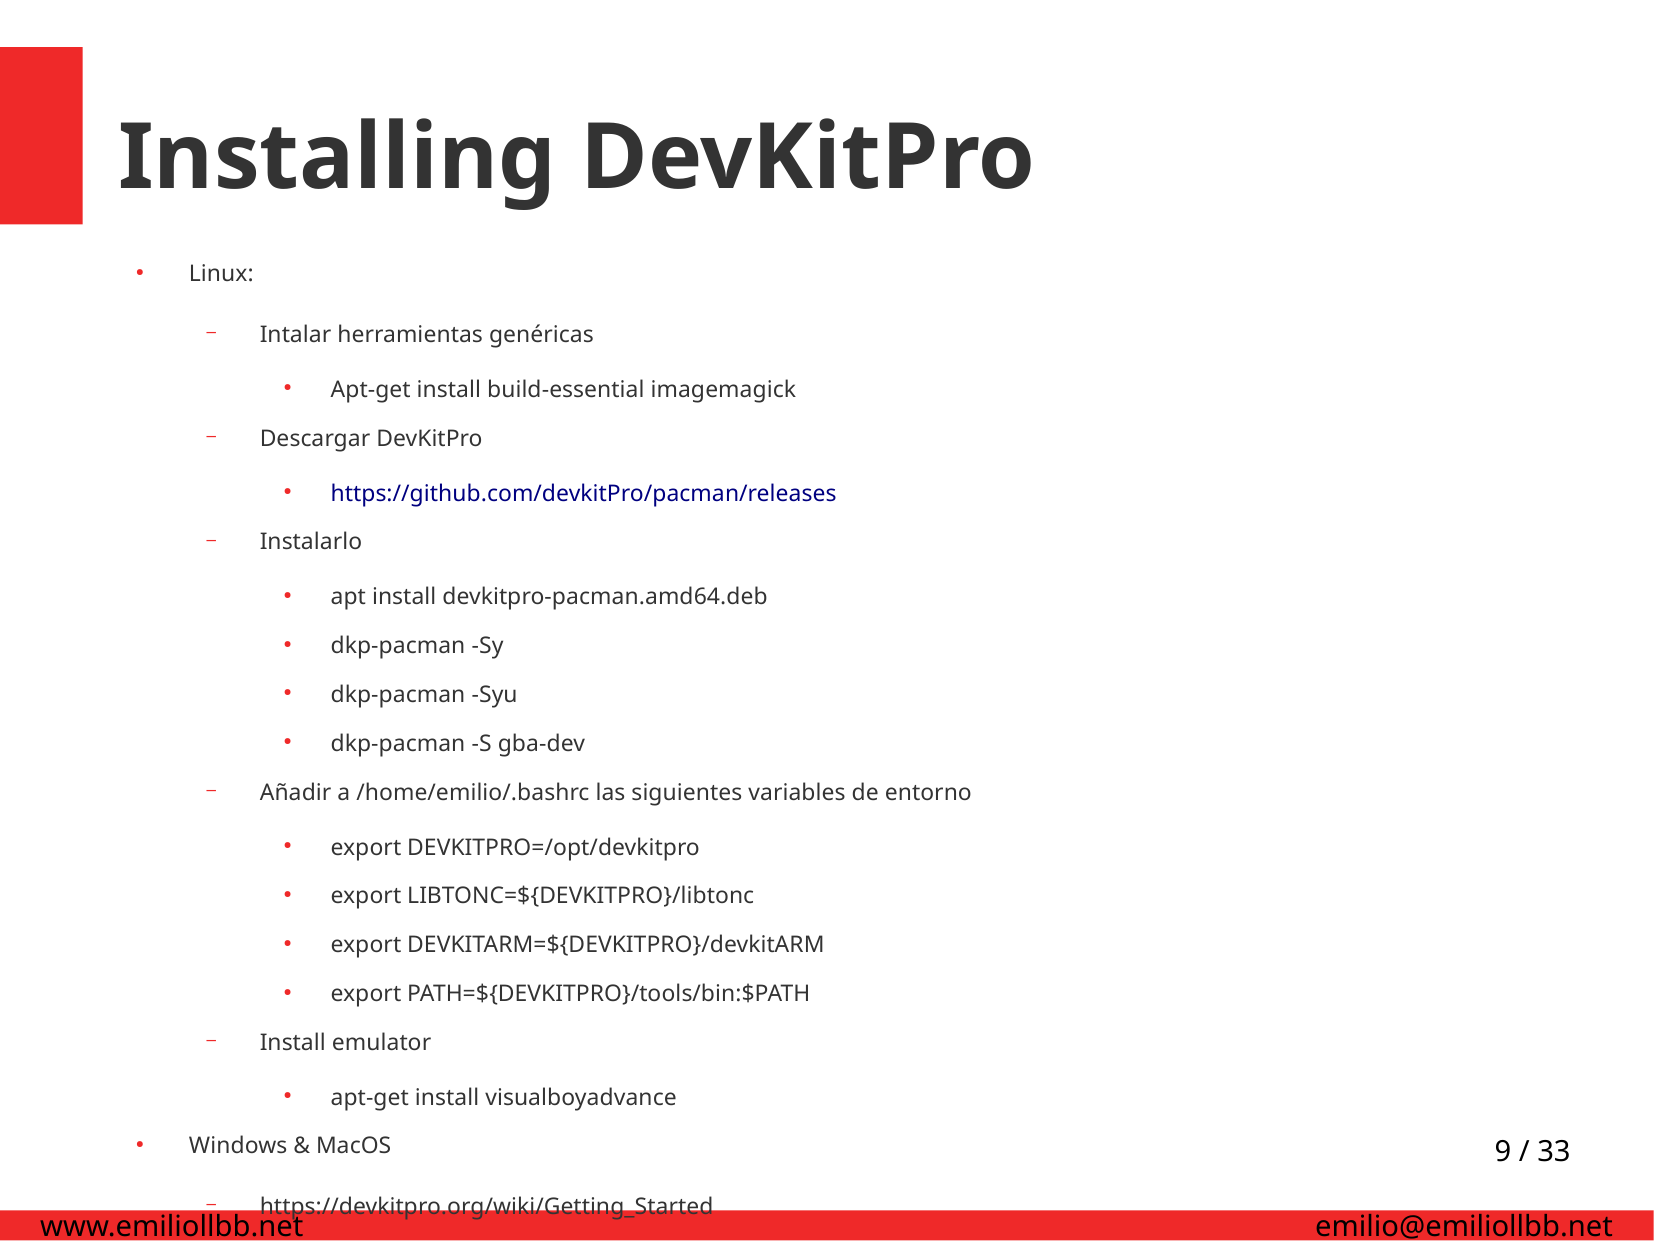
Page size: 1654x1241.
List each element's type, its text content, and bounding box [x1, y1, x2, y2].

list Linux: Intalar herramientas genéricas Apt-get install build-essential imagemagick Descargar DevKitPro https://github.com/devkitPro/pacman/releases Instalarlo apt install devkitpro-pacman.amd64.deb dkp-pacman -Sy dkp-pacman -Syu dkp-pacman -S gba-dev Añadir a /home/emilio/.bashrc las siguientes variables de entorno export DEVKITPRO=/opt/devkitpro export LIBTONC=${DEVKITPRO}/libtonc export DEVKITARM=${DEVKITPRO}/devkitARM export PATH=${DEVKITPRO}/tools/bin:$PATH Install emulator apt-get install visualboyadvance Windows & MacOS https://devkitpro.org/wiki/Getting_Started [118, 257, 1536, 1121]
title Installing DevKitPro [118, 49, 1571, 257]
